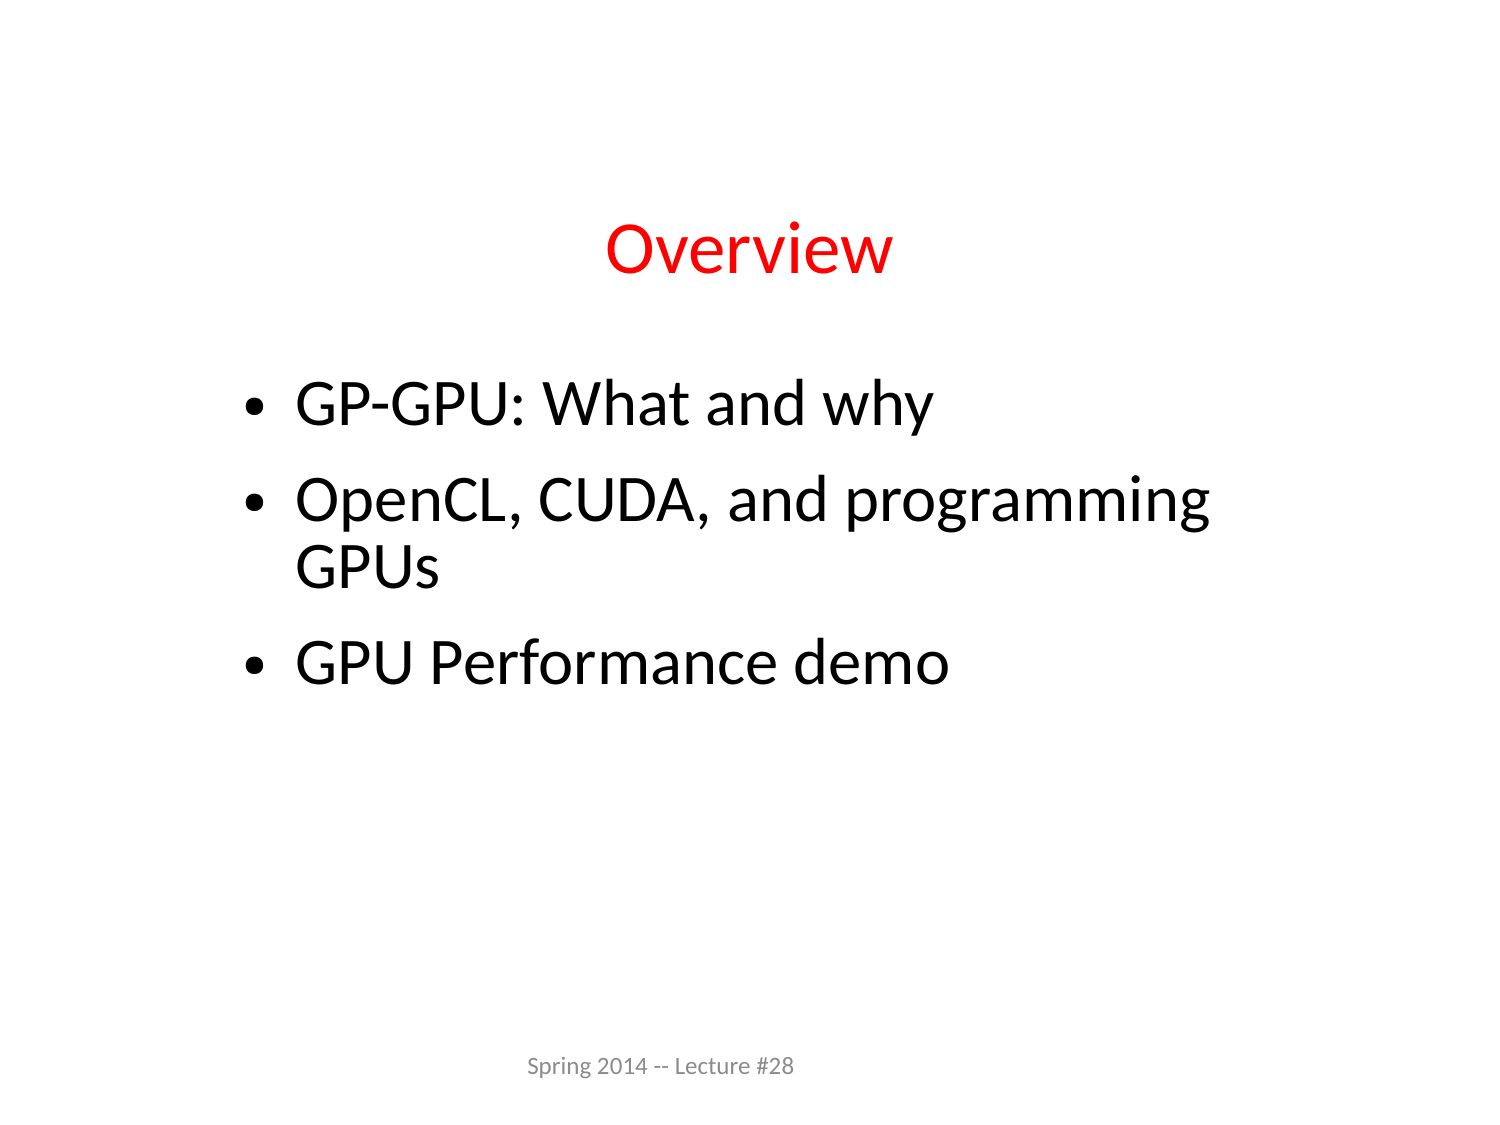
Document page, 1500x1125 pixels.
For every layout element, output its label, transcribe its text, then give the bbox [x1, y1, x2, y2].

title Overview [112, 133, 1388, 376]
list GP-GPU: What and why OpenCL, CUDA, and programming GPUs GPU Performance demo [225, 375, 1275, 925]
